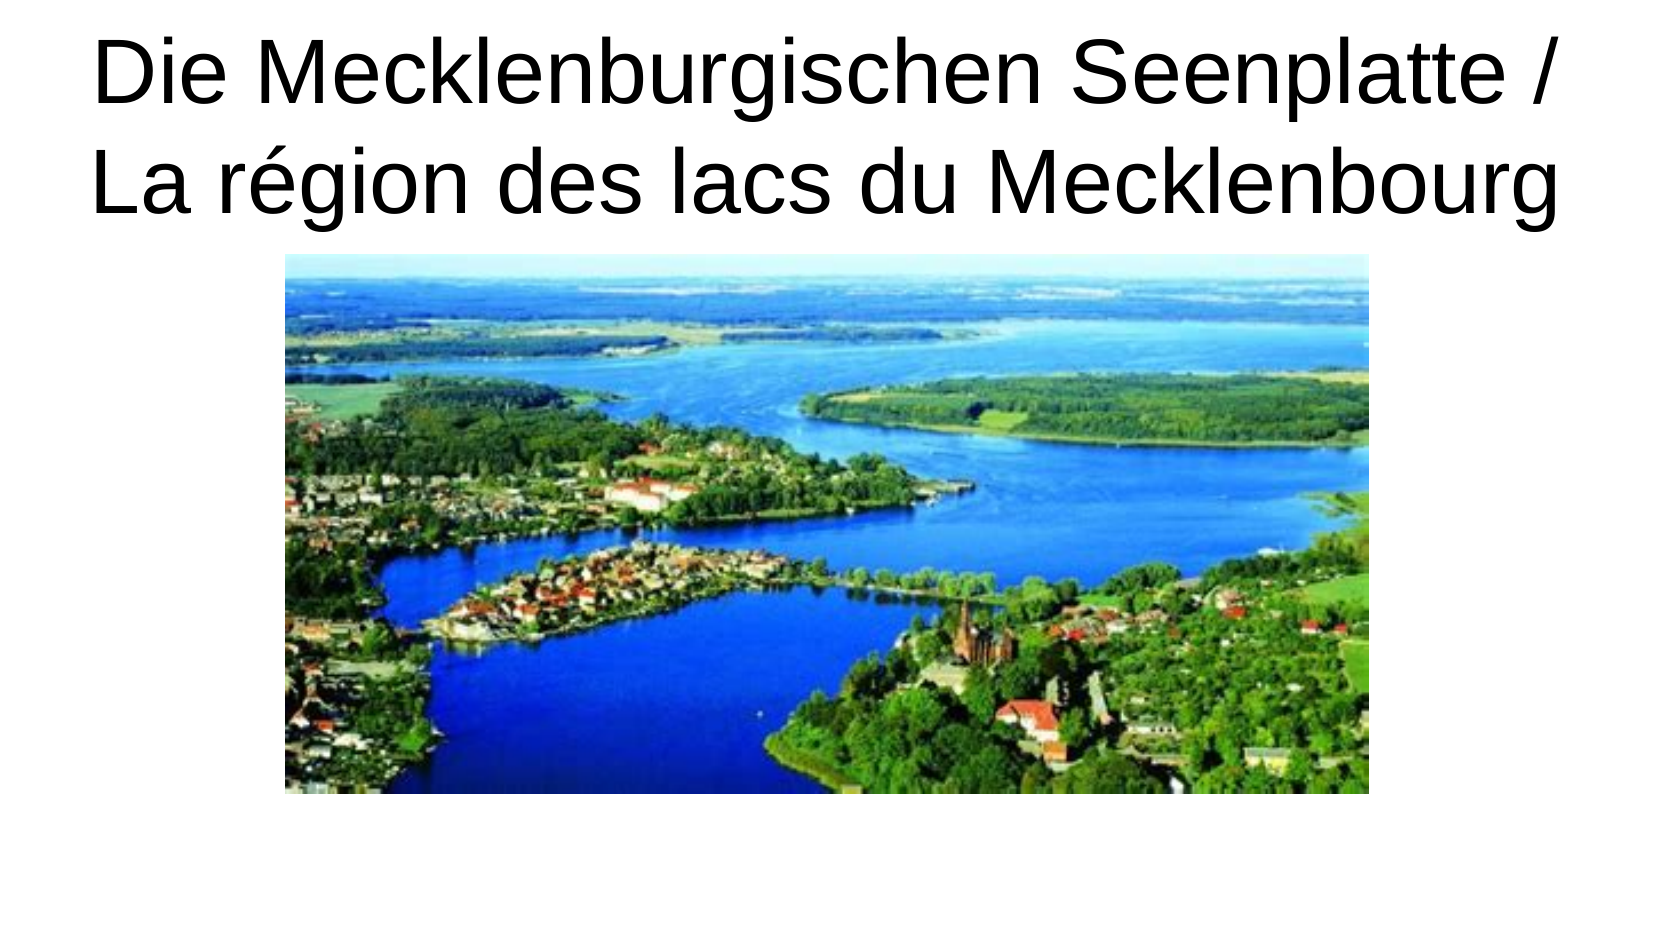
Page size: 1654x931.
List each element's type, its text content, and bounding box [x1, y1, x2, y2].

picture [285, 254, 1369, 794]
title Die Mecklenburgischen Seenplatte / La région des lacs du Mecklenbourg [82, 12, 1571, 218]
